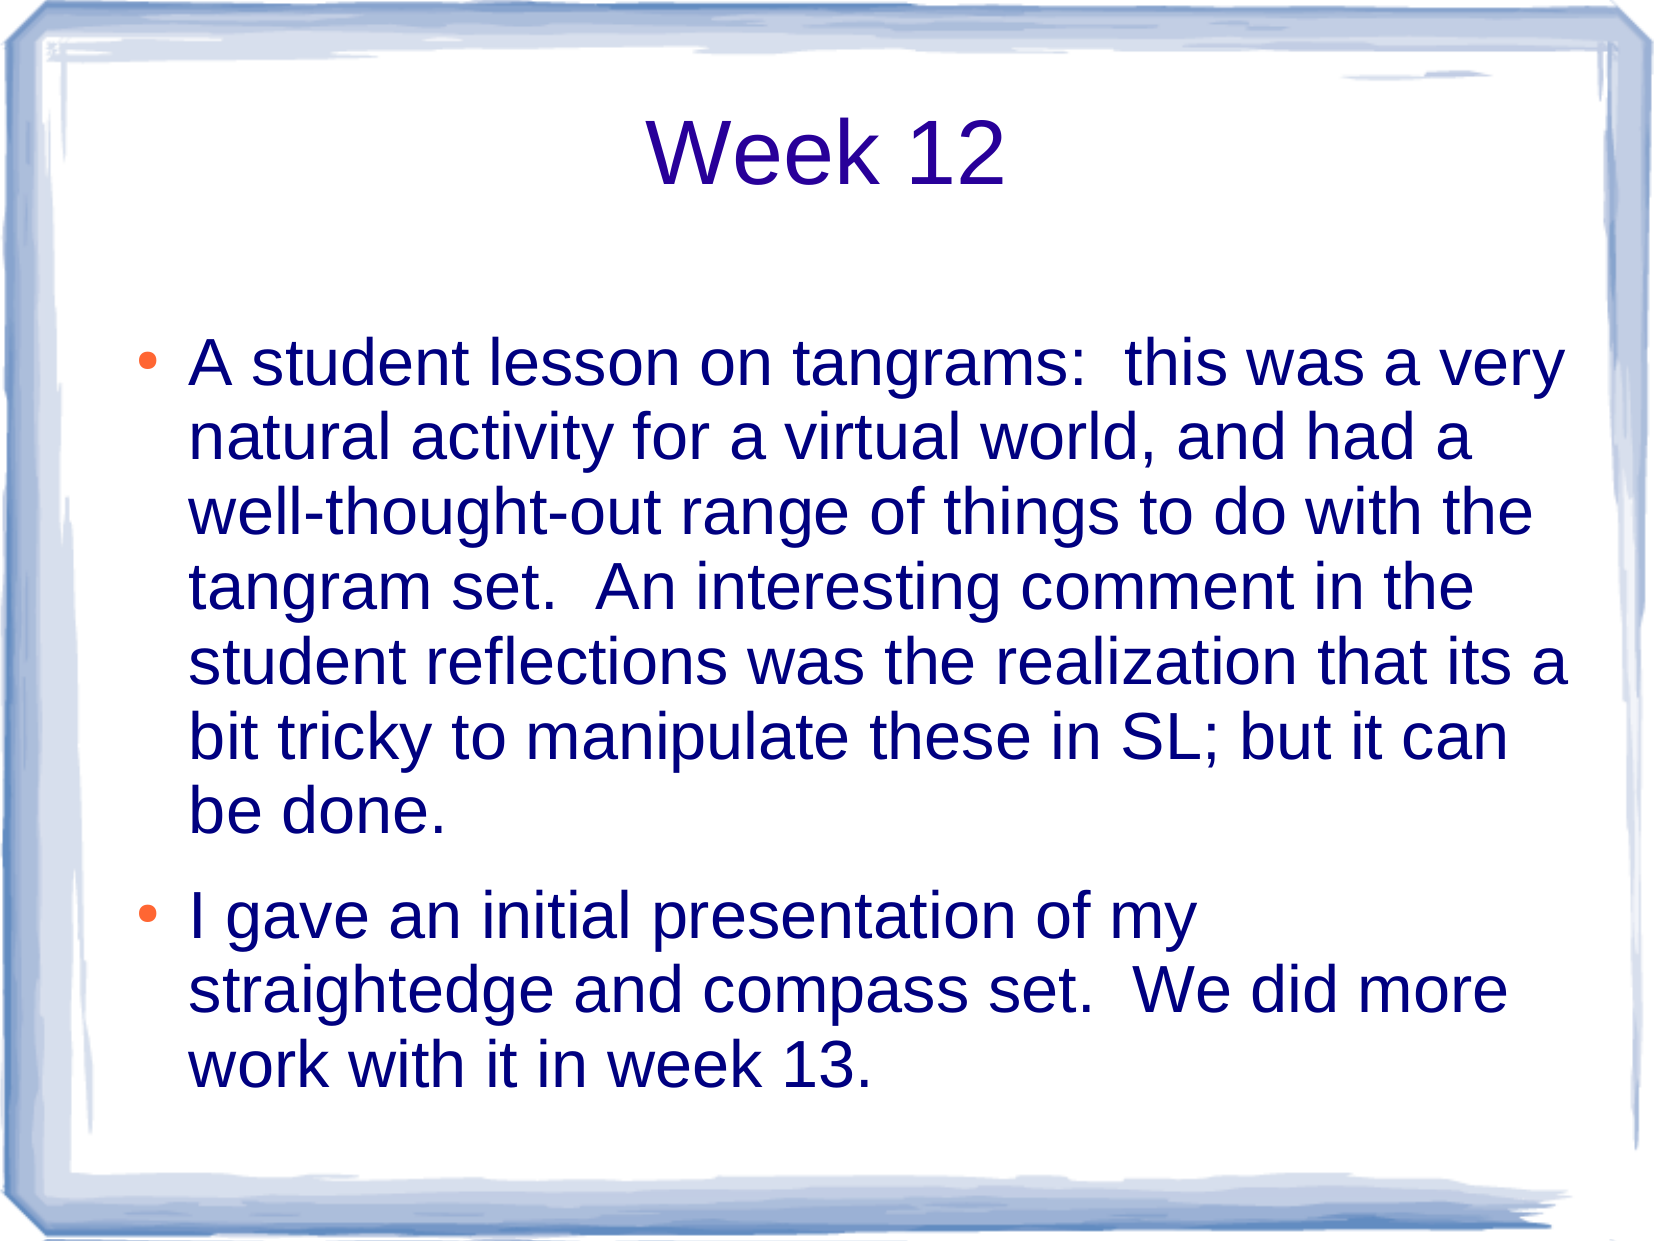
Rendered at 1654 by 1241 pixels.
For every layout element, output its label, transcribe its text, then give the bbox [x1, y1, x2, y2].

title Week 12 [82, 56, 1571, 250]
picture [0, 0, 1654, 1241]
list A student lesson on tangrams: this was a very natural activity for a virtual world, and had a well-thought-out range of things to do with the tangram set. An interesting comment in the student reflections was the realization that its a bit tricky to manipulate these in SL; but it can be done. I gave an initial presentation of my straightedge and compass set. We did more work with it in week 13. [118, 324, 1571, 1103]
